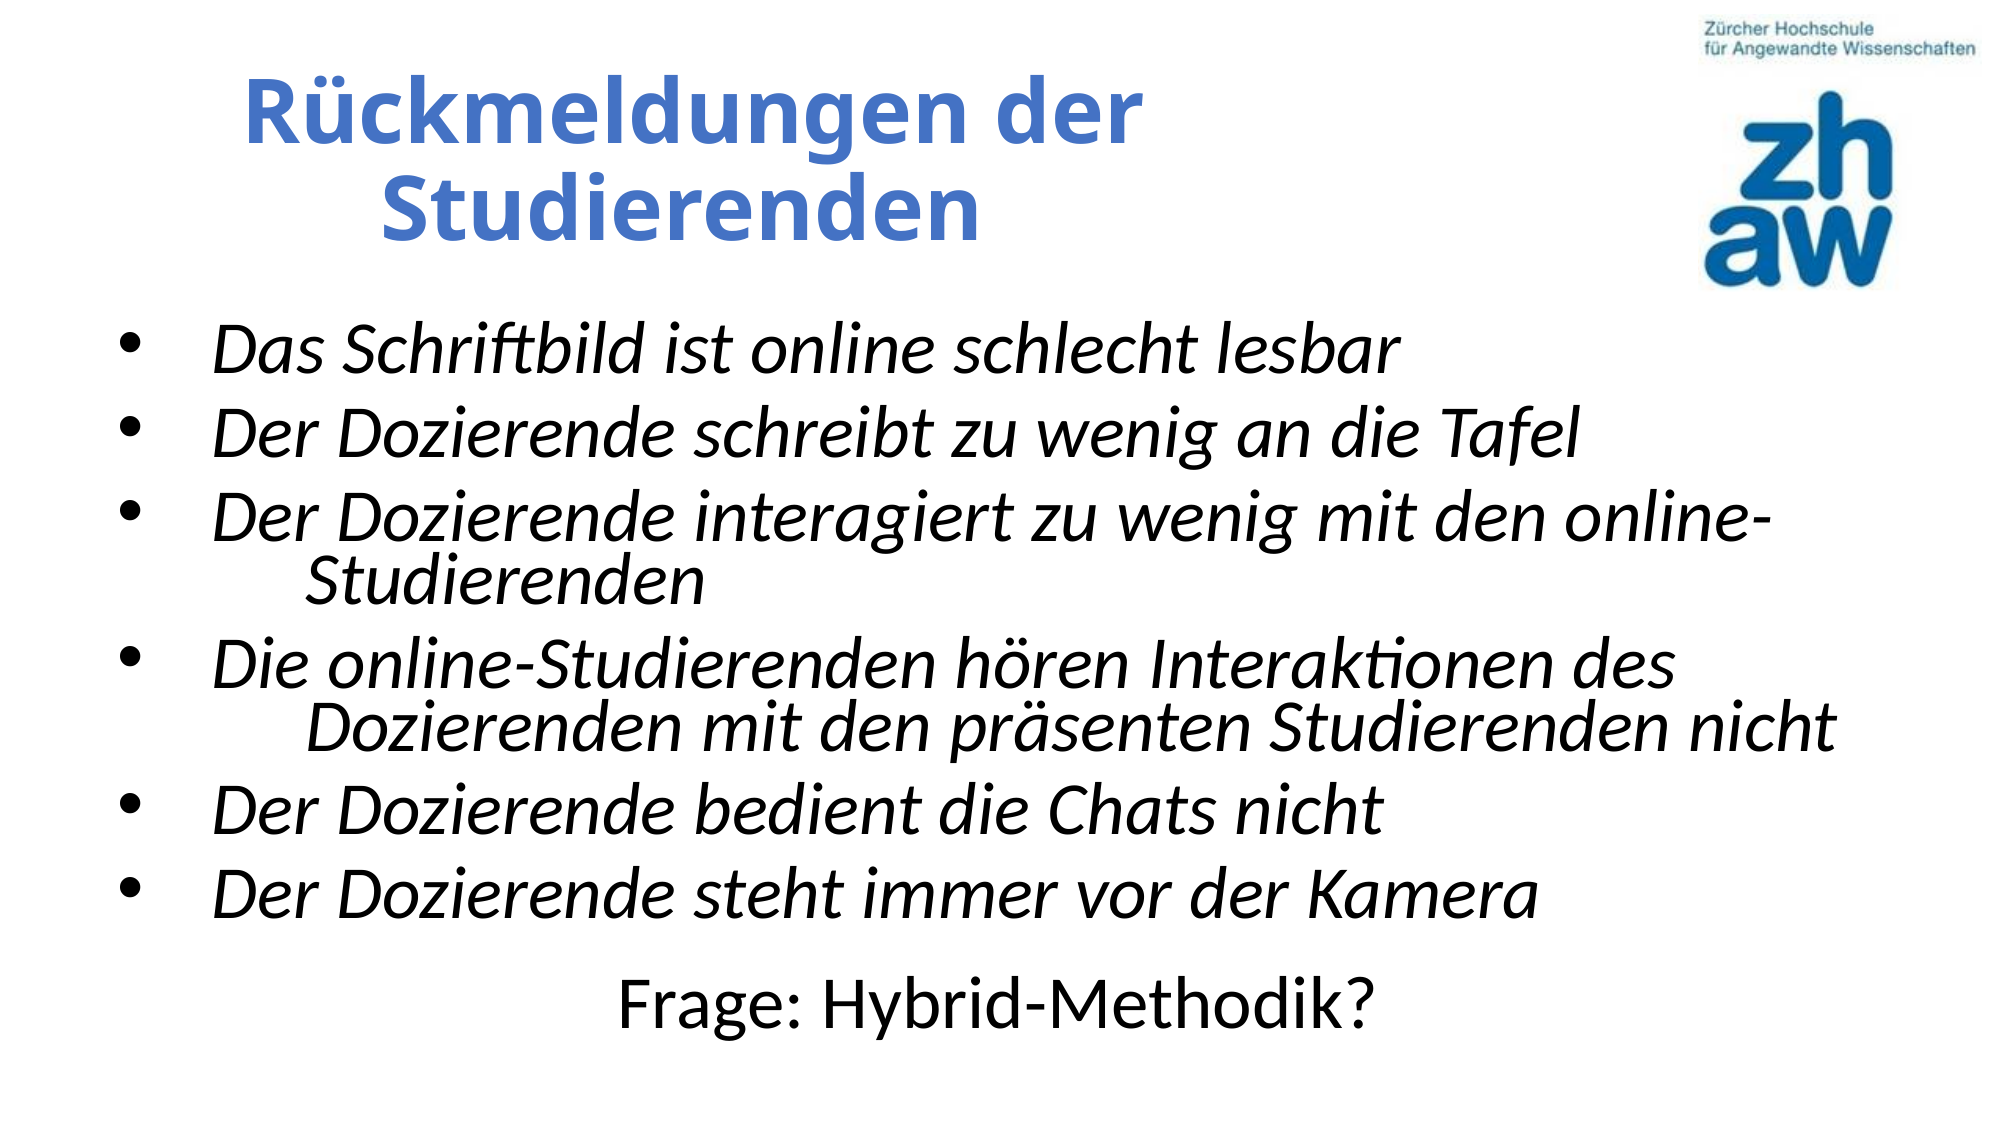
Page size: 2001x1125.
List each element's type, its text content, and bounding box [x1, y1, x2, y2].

title Rückmeldungen der Studierenden [56, 58, 1330, 170]
subtitle Das Schriftbild ist online schlecht lesbar Der Dozierende schreibt zu wenig an die Tafel Der Dozierende interagiert zu wenig mit den online-Studierenden Die online-Studierenden hören Interaktionen des Dozierenden mit den präsenten Studierenden nicht Der Dozierende bedient die Chats nicht Der Dozierende steht immer vor der Kamera Frage: Hybrid-Methodik? [102, 316, 1894, 1085]
picture [1698, 14, 1982, 295]
